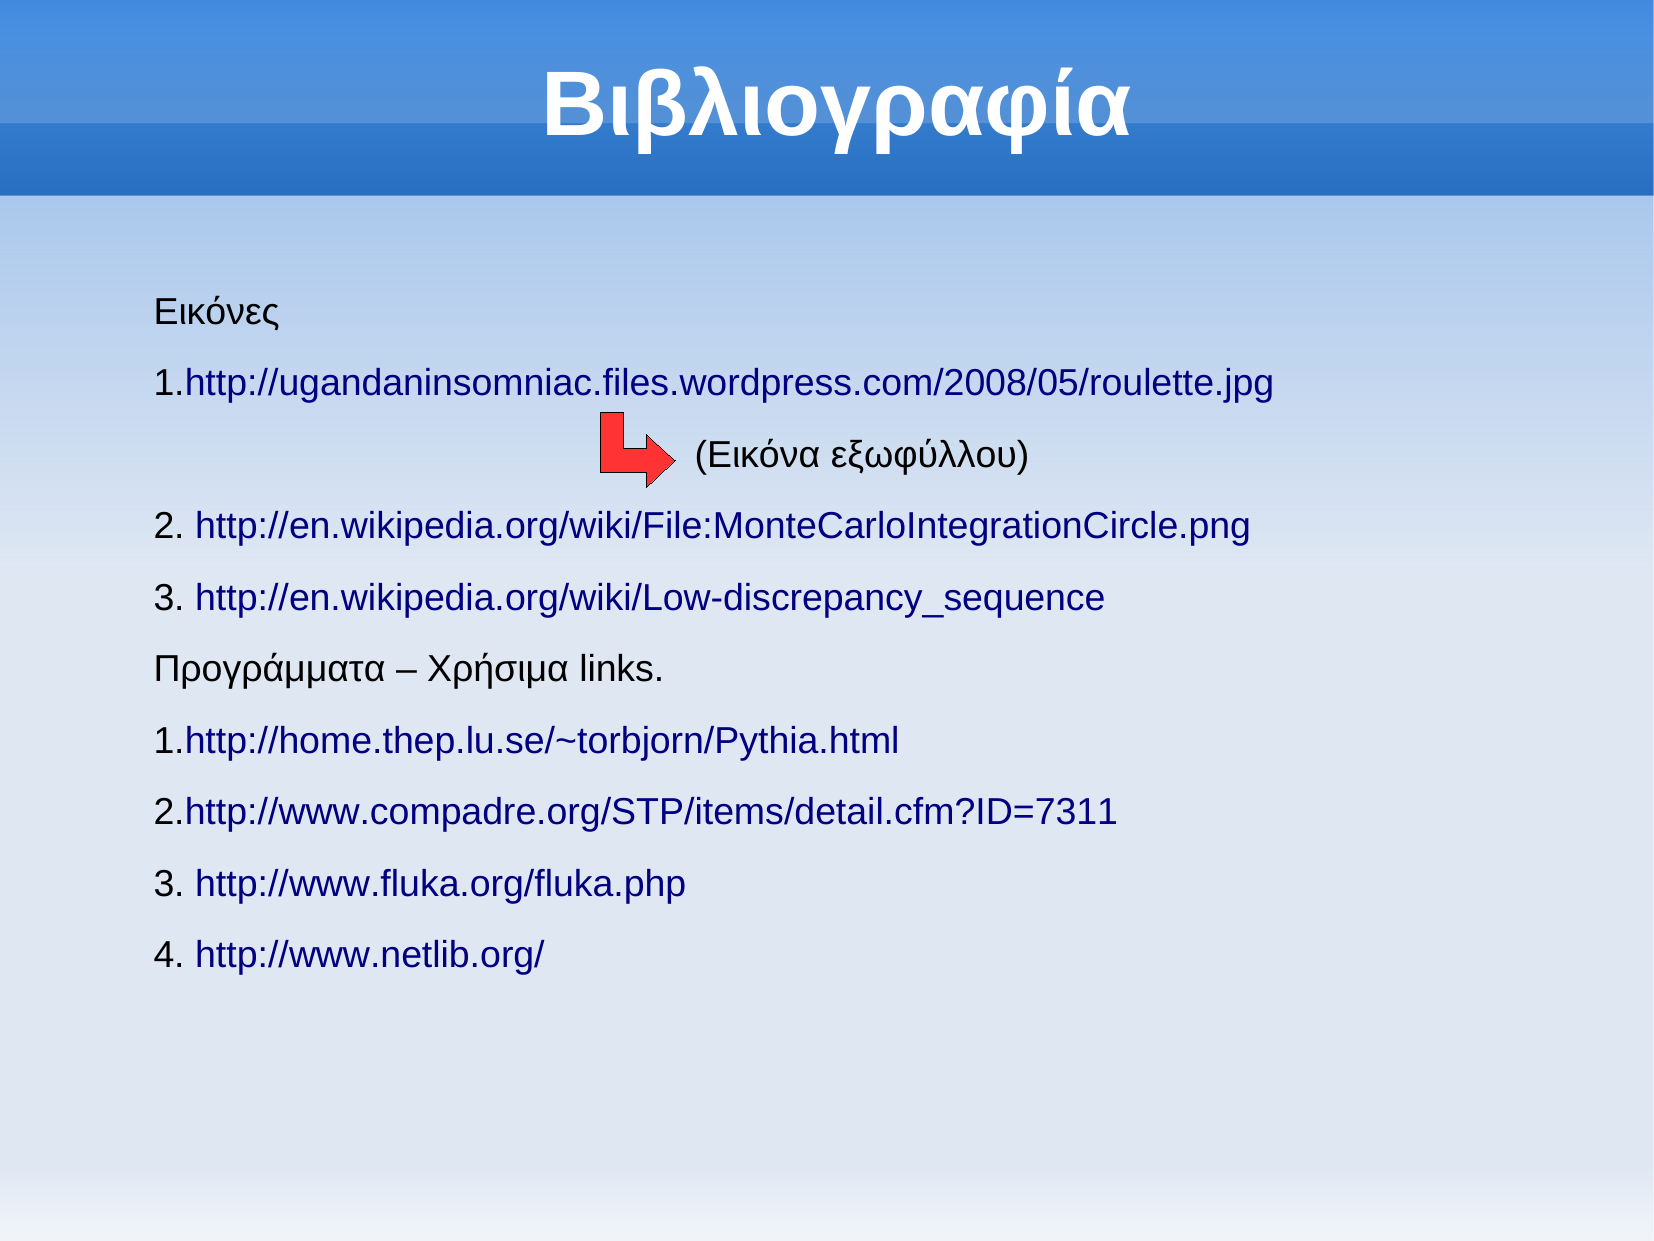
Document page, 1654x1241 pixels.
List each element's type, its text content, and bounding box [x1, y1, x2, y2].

list Εικόνες 1.http://ugandaninsomniac.files.wordpress.com/2008/05/roulette.jpg (Εικόνα εξωφύλλου) 2. http://en.wikipedia.org/wiki/File:MonteCarloIntegrationCircle.png 3. http://en.wikipedia.org/wiki/Low-discrepancy_sequence Προγράμματα – Χρήσιμα links. 1.http://home.thep.lu.se/~torbjorn/Pythia.html 2.http://www.compadre.org/STP/items/detail.cfm?ID=7311 3. http://www.fluka.org/fluka.php 4. http://www.netlib.org/ [82, 290, 1571, 1094]
text_box [600, 412, 676, 488]
picture [0, 0, 1654, 1241]
title Βιβλιογραφία [76, 7, 1565, 200]
